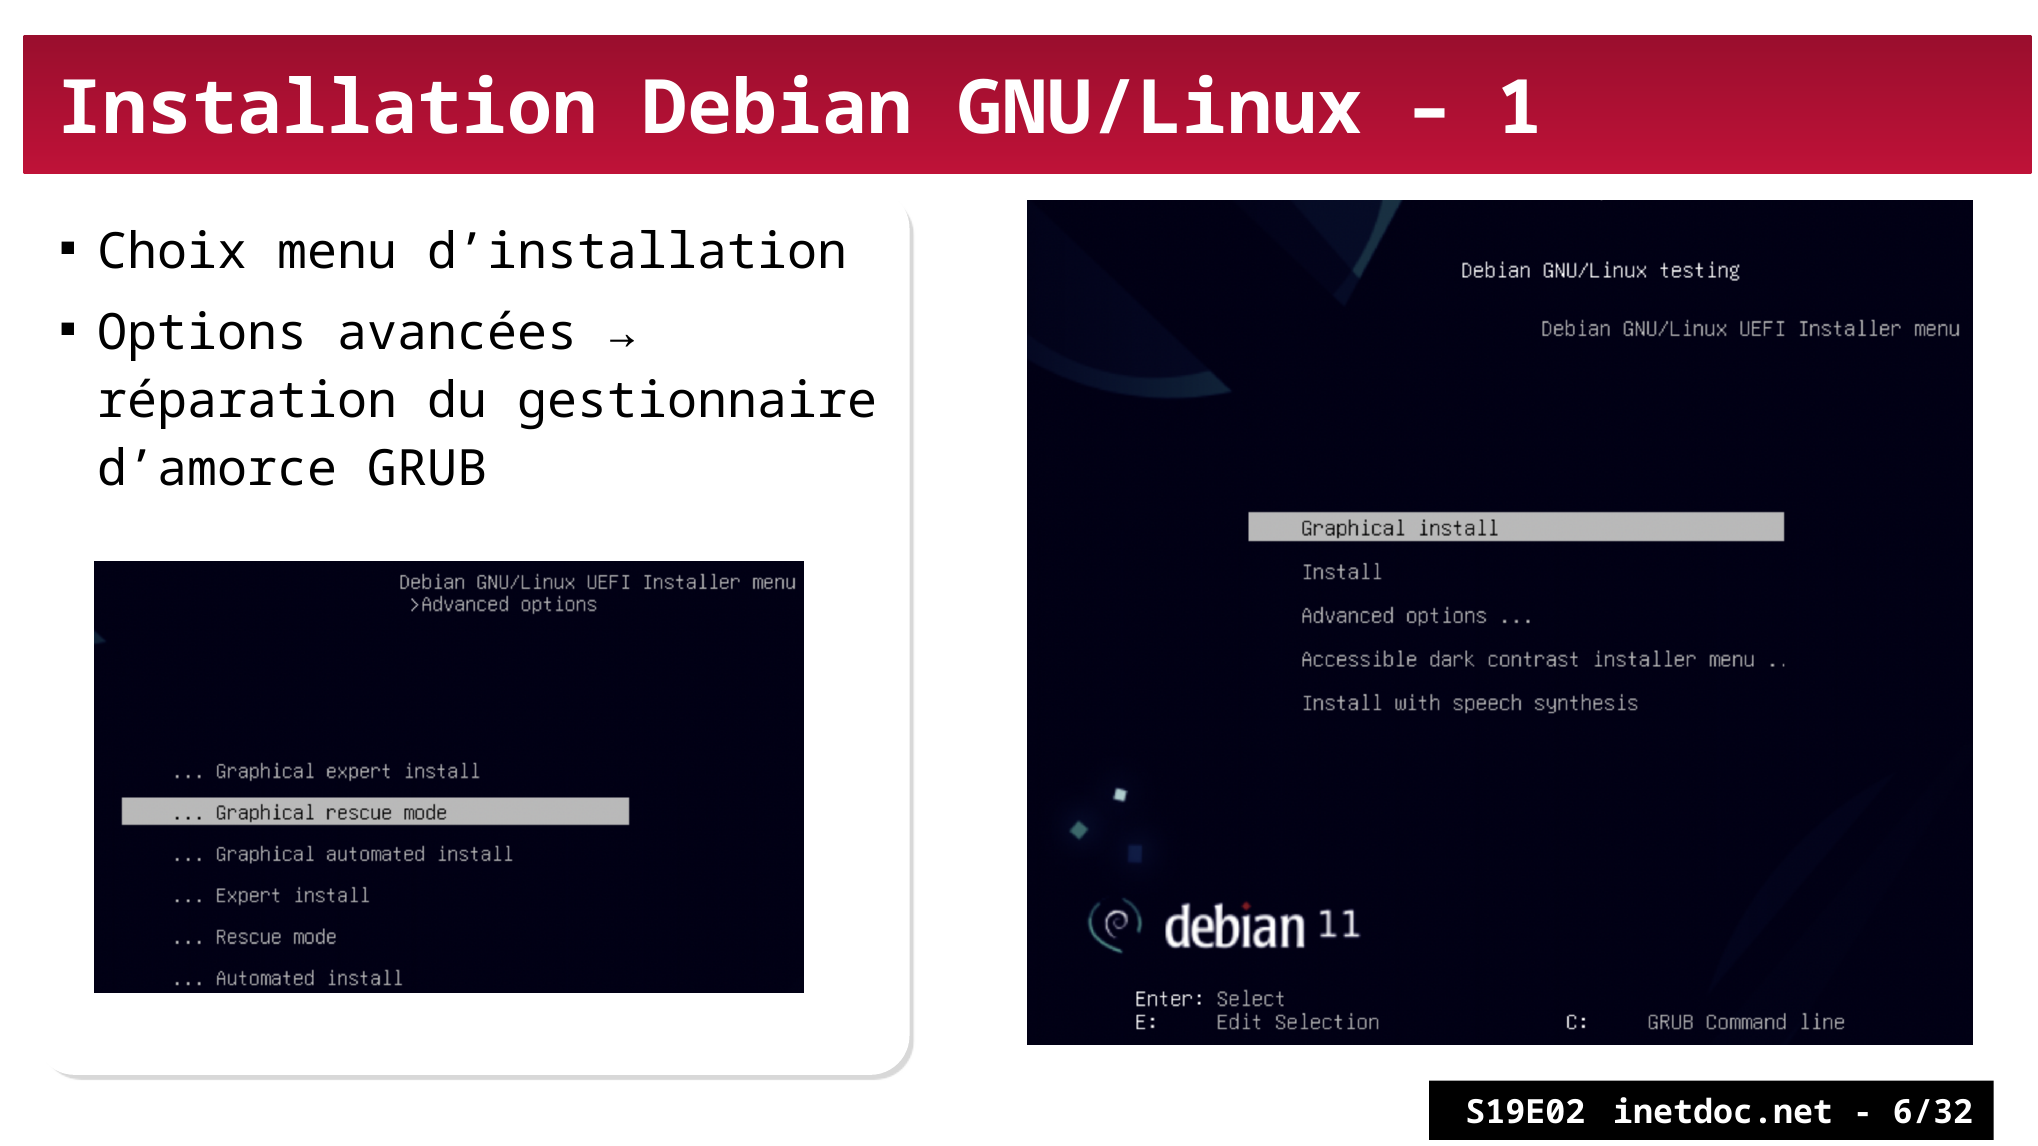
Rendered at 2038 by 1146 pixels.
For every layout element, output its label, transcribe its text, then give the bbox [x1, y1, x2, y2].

text_box S19E02 inetdoc.net - 32/32 [1429, 1080, 1994, 1140]
picture [94, 561, 804, 993]
picture [1027, 200, 1973, 1045]
text_box Choix menu d’installation Options avancées → réparation du gestionnaire d’amorce GRUB [35, 188, 910, 1075]
text_box Installation Debian GNU/Linux – 1 [23, 35, 2032, 174]
